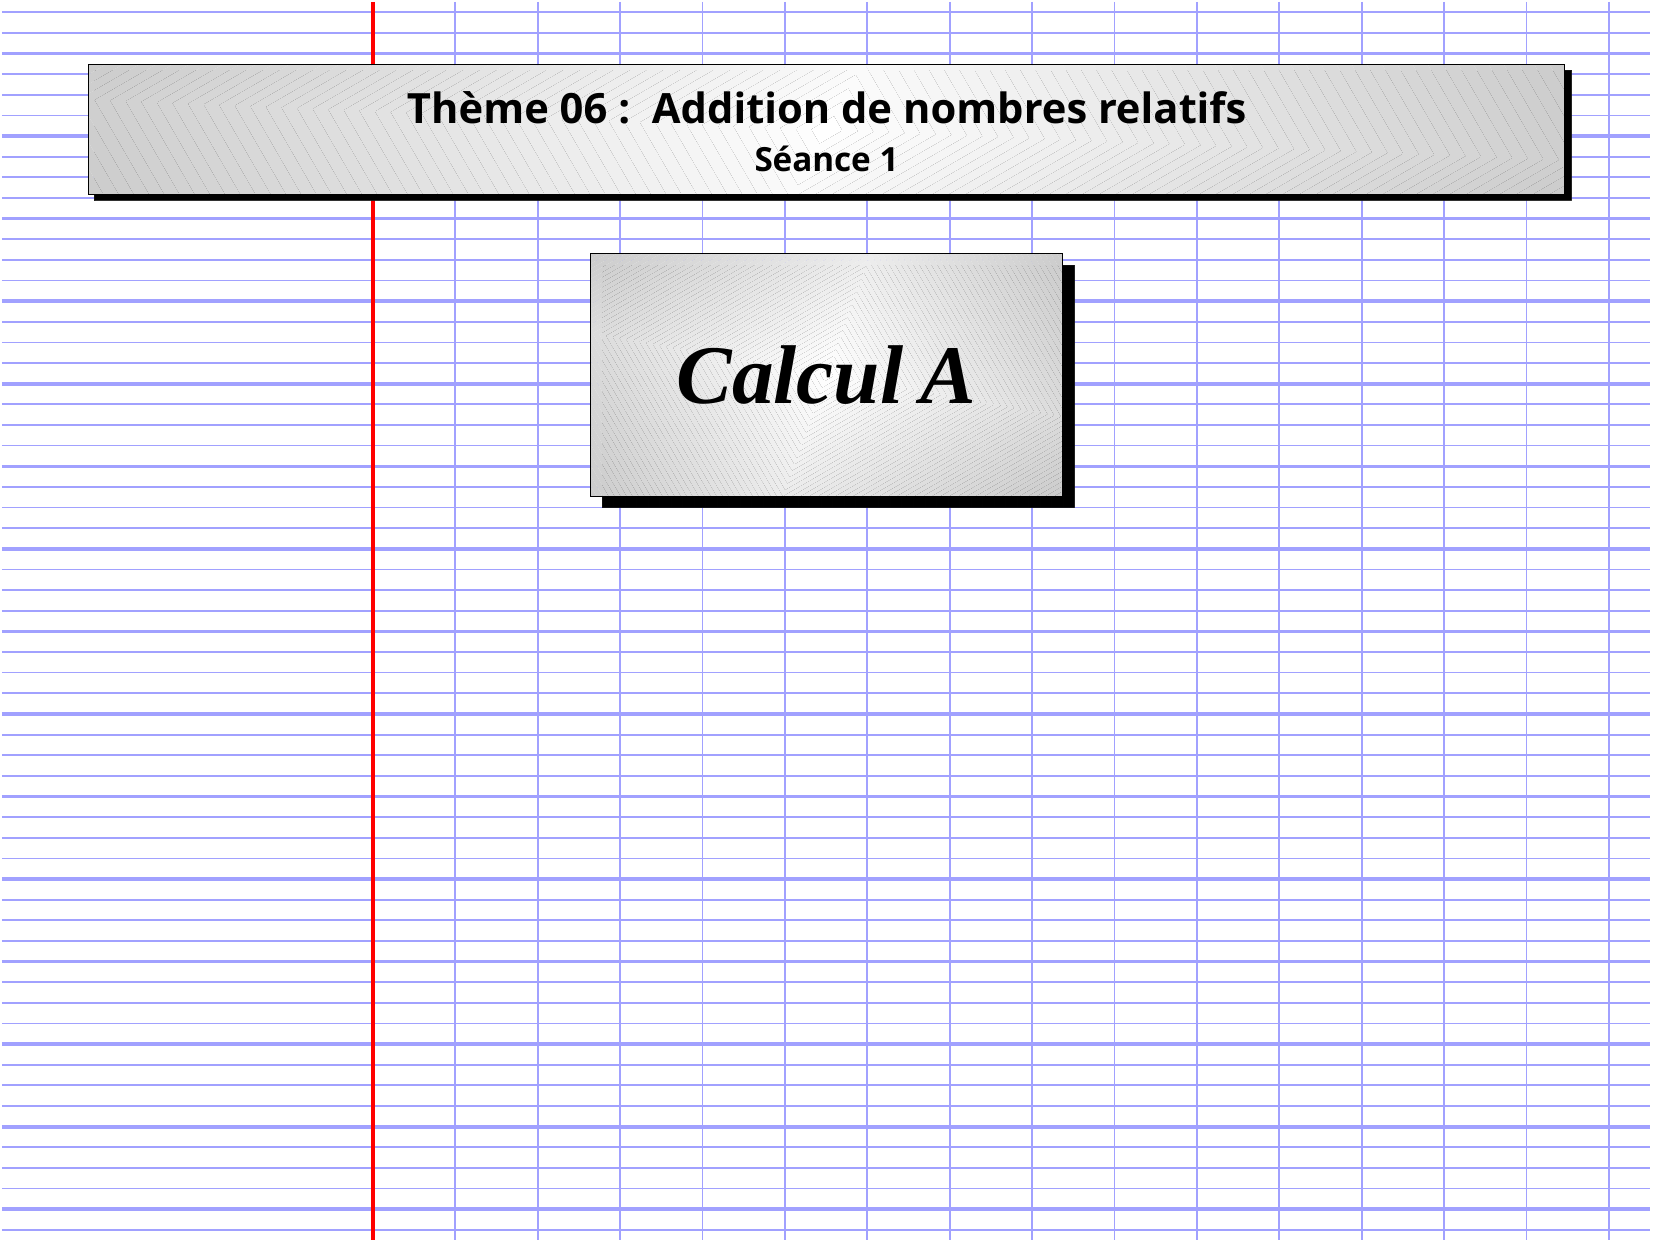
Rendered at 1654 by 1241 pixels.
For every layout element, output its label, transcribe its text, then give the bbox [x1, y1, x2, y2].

text_box Thème 06 : Addition de nombres relatifs Séance 1 [88, 64, 1565, 195]
picture [0, 0, 1654, 1241]
text_box Calcul A [590, 253, 1063, 497]
